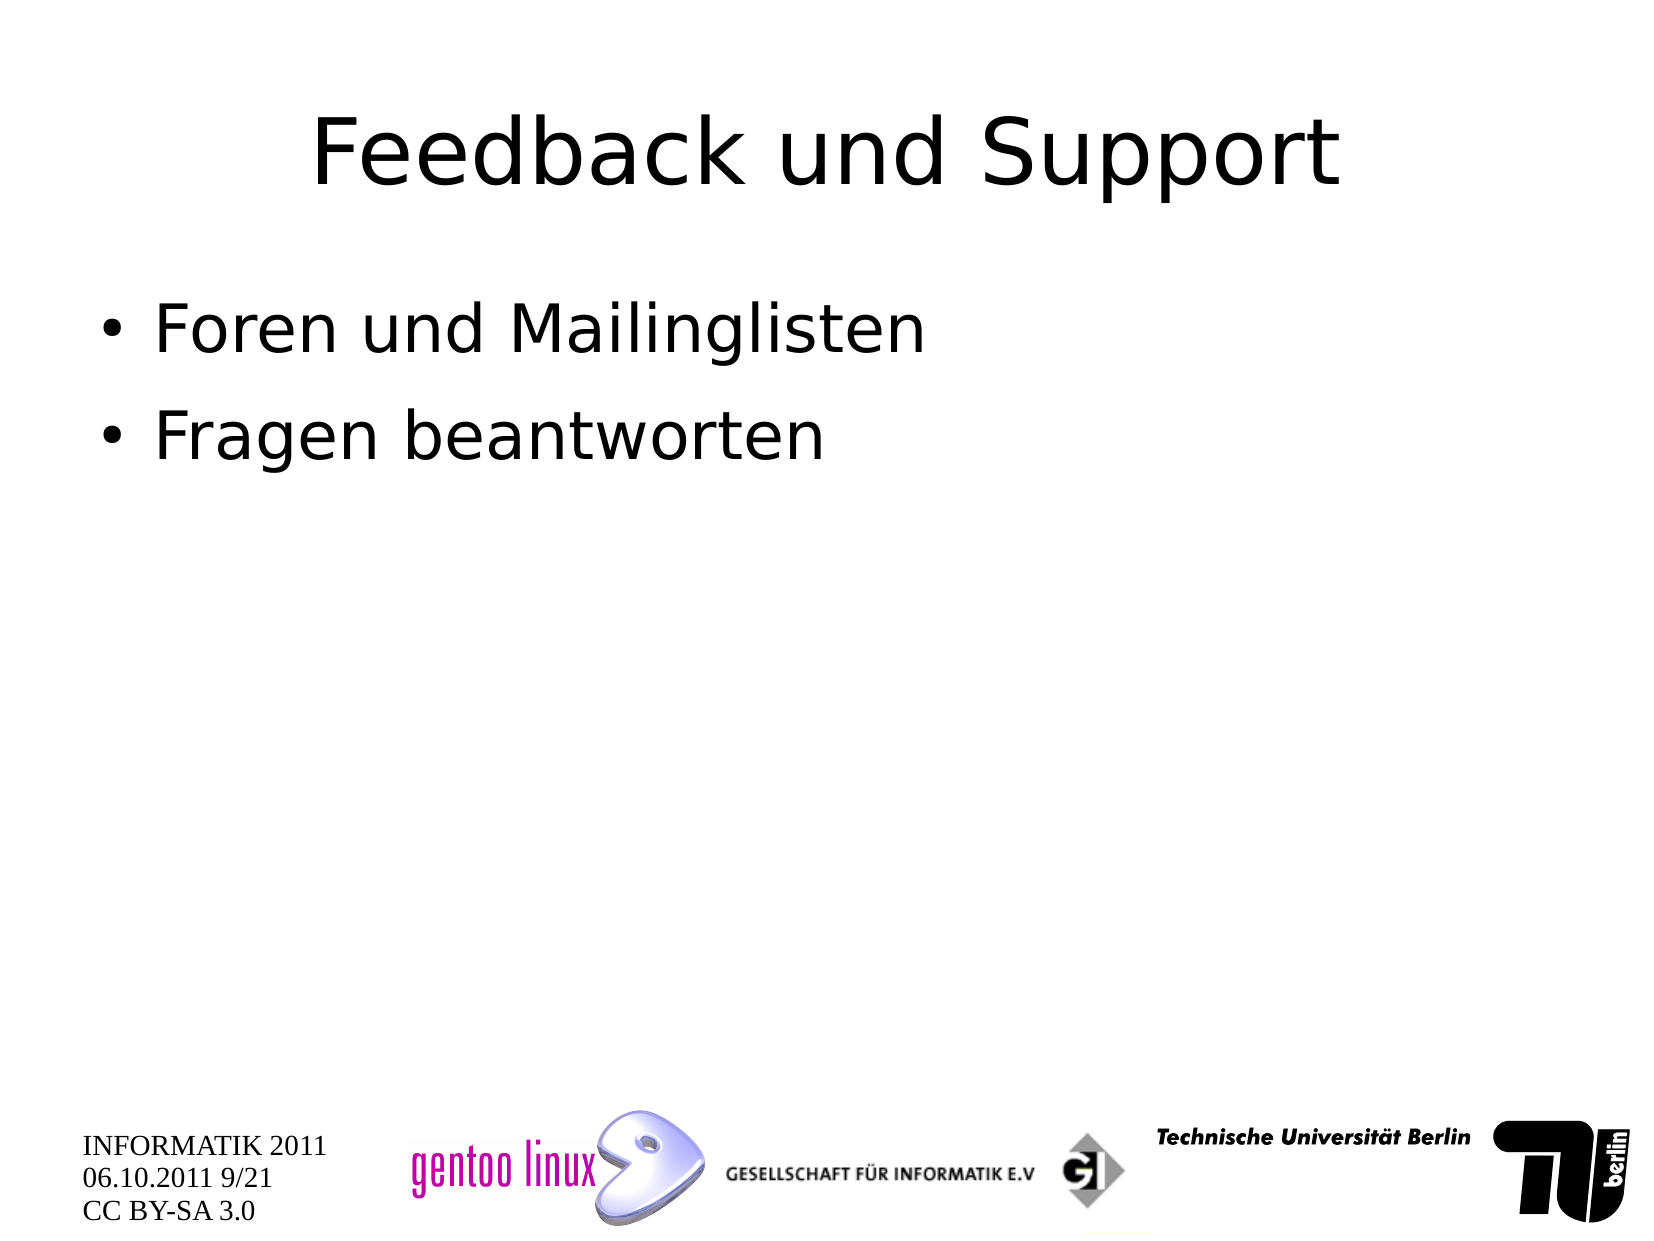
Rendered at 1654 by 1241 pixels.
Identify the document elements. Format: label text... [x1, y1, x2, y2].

list Foren und Mailinglisten Fragen beantworten [82, 290, 1571, 1109]
picture [407, 1109, 708, 1230]
title Feedback und Support [82, 49, 1571, 257]
picture [726, 1109, 1152, 1234]
